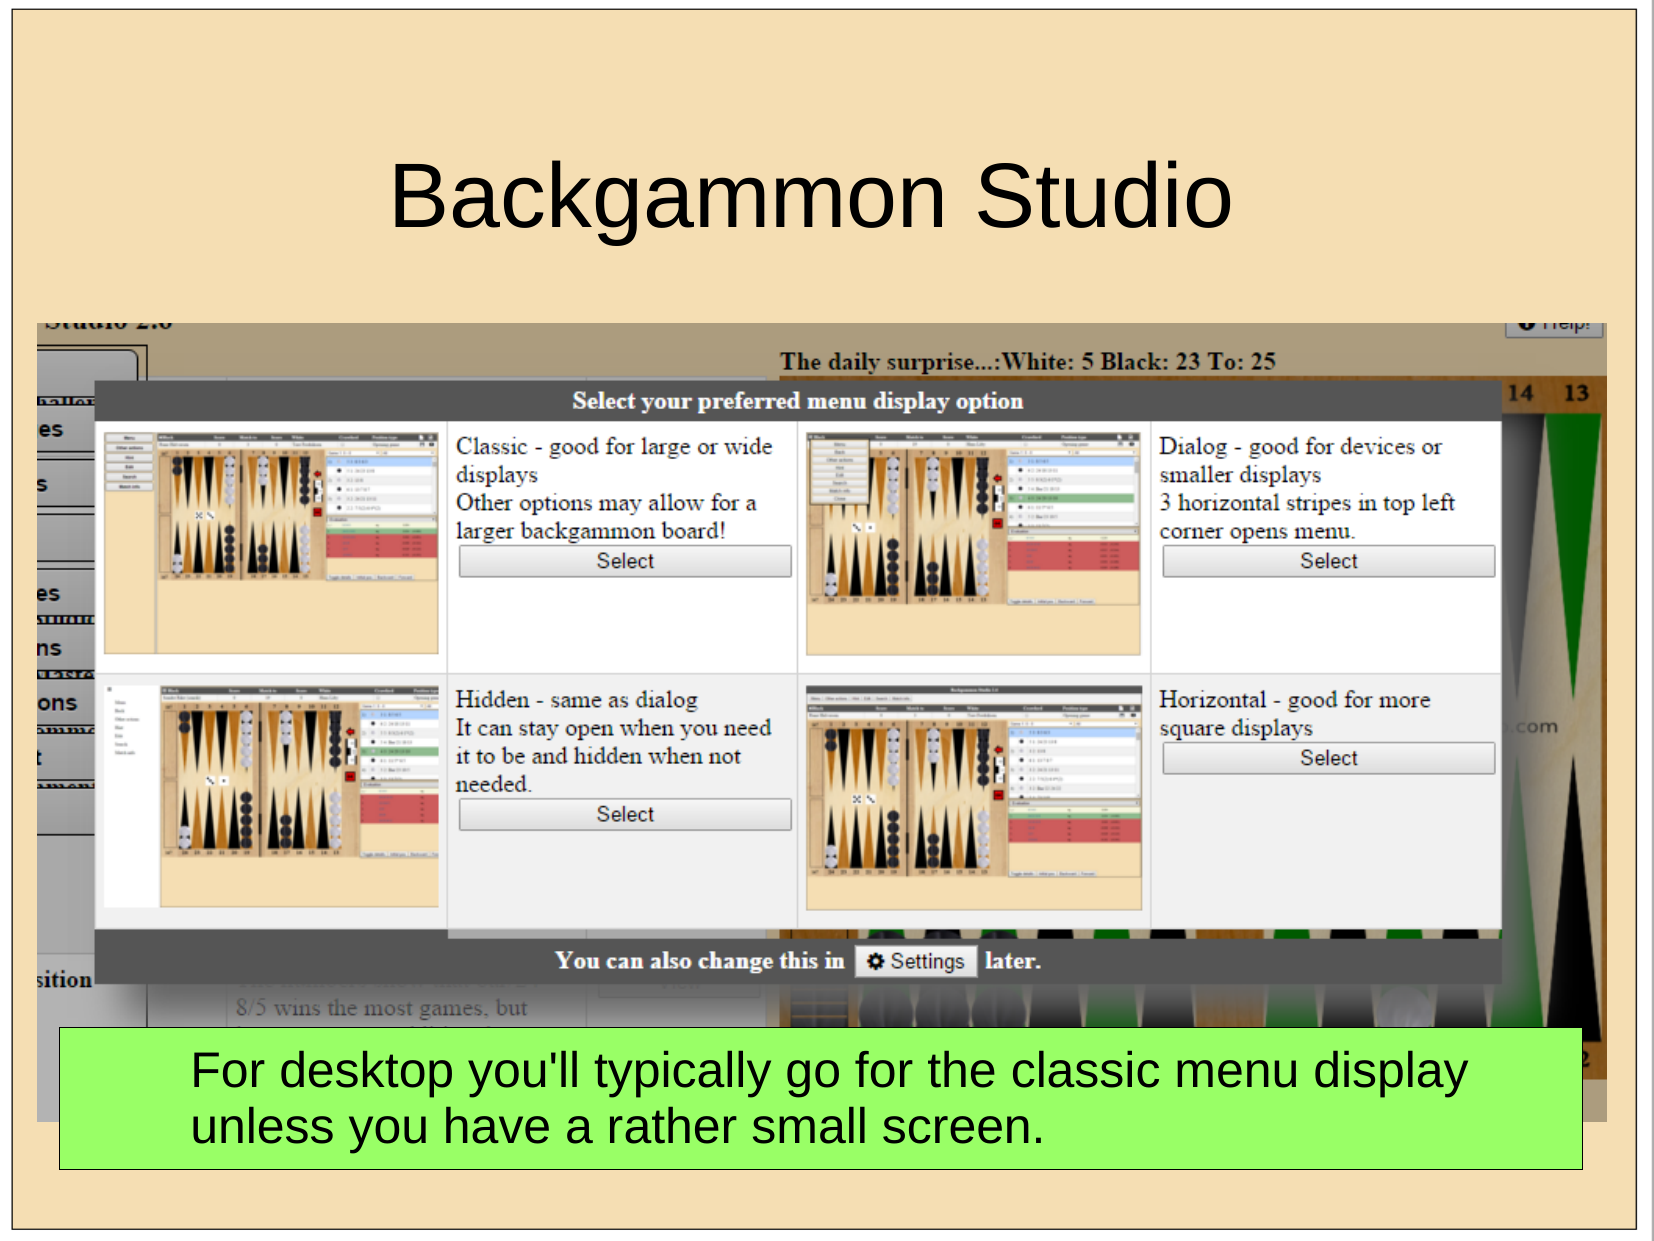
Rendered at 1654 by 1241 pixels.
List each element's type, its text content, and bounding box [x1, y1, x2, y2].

text_box For desktop you'll typically go for the classic menu display unless you have a rather small screen. [59, 1027, 1583, 1170]
picture [0, 0, 1654, 1241]
title Backgammon Studio [118, 112, 1506, 281]
